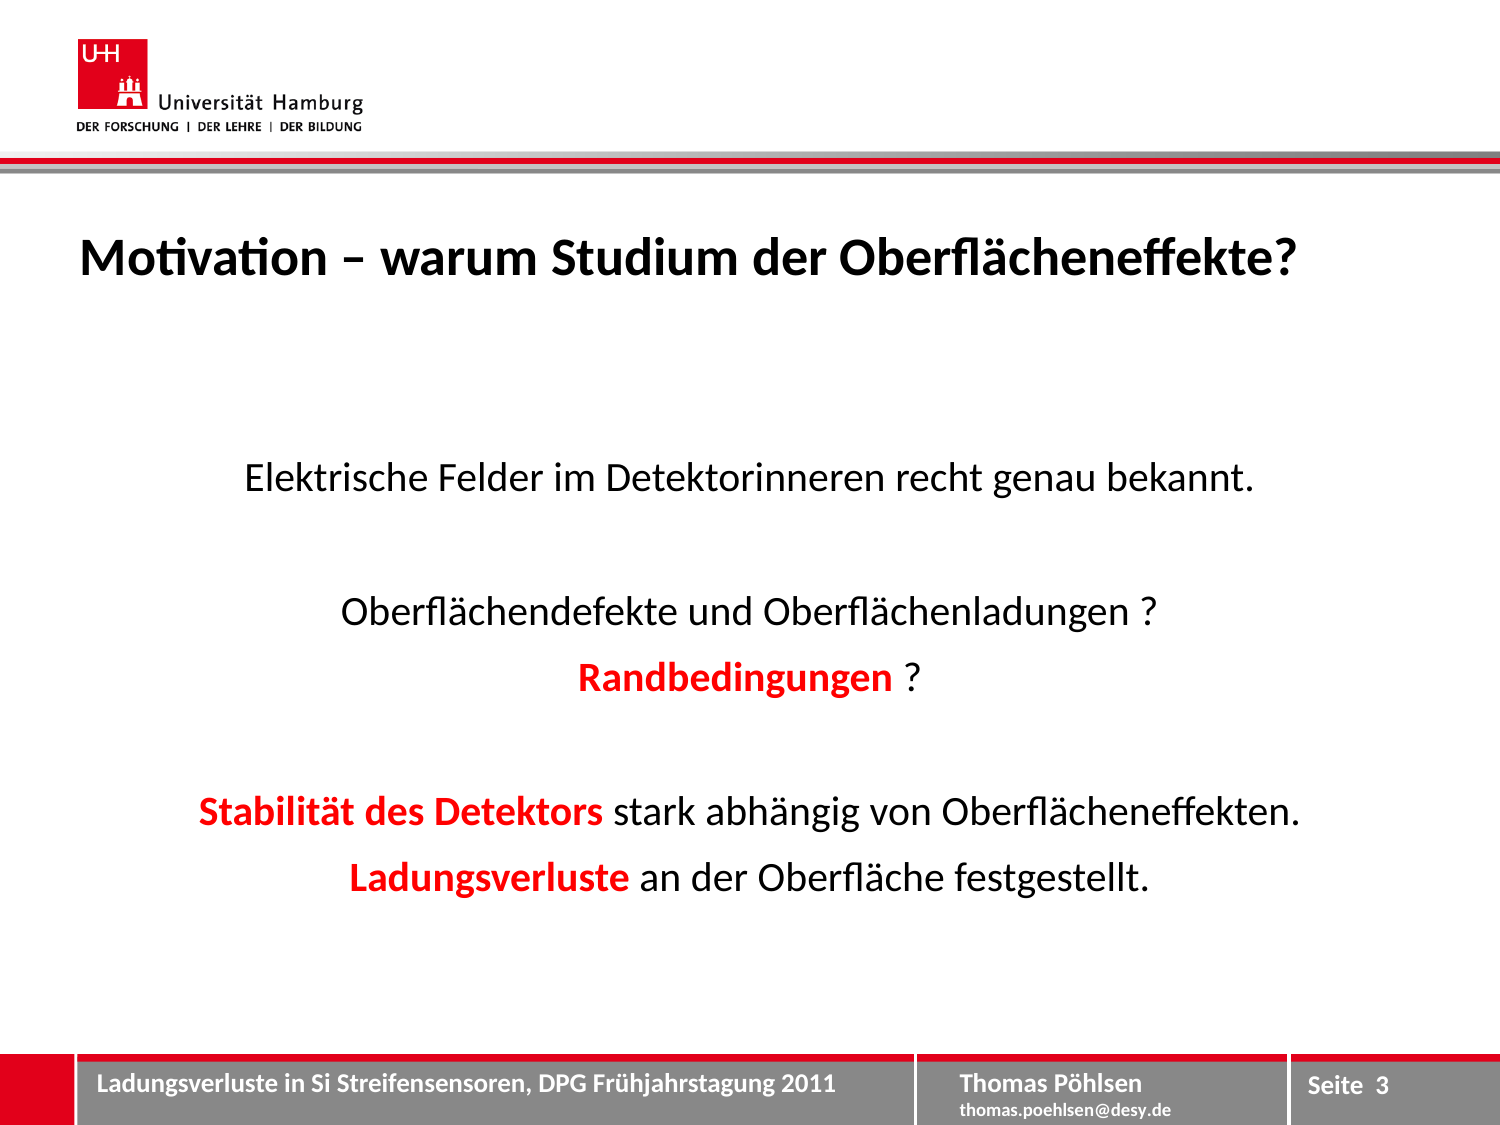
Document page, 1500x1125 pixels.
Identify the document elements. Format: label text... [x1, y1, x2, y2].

picture [0, 0, 1500, 174]
subtitle Elektrische Felder im Detektorinneren recht genau bekannt. Oberflächendefekte und Oberflächenladungen ? Randbedingungen ? Stabilität des Detektors stark abhängig von Oberflächeneffekten. Ladungsverluste an der Oberfläche festgestellt. [64, 319, 1436, 1027]
title Motivation – warum Studium der Oberflächeneffekte? [64, 193, 1436, 315]
